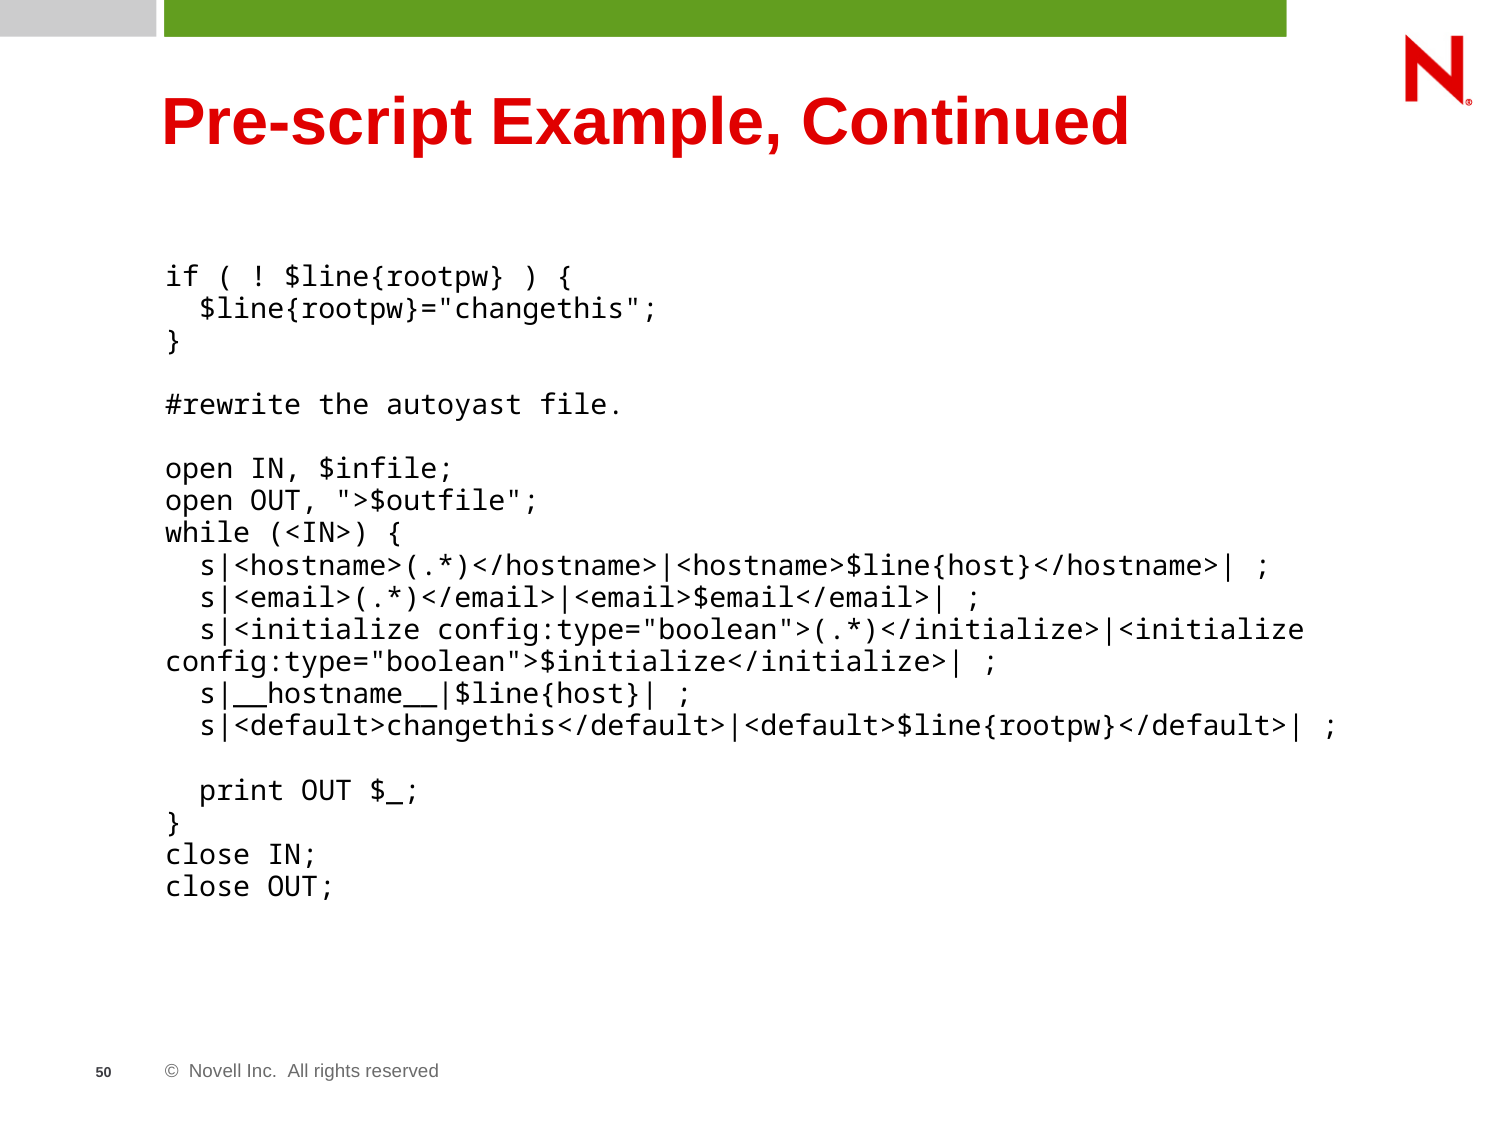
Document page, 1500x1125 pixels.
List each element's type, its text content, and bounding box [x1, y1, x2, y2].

title Pre-script Example, Continued [161, 41, 1383, 205]
picture [1403, 32, 1473, 107]
chart [164, 262, 1405, 994]
